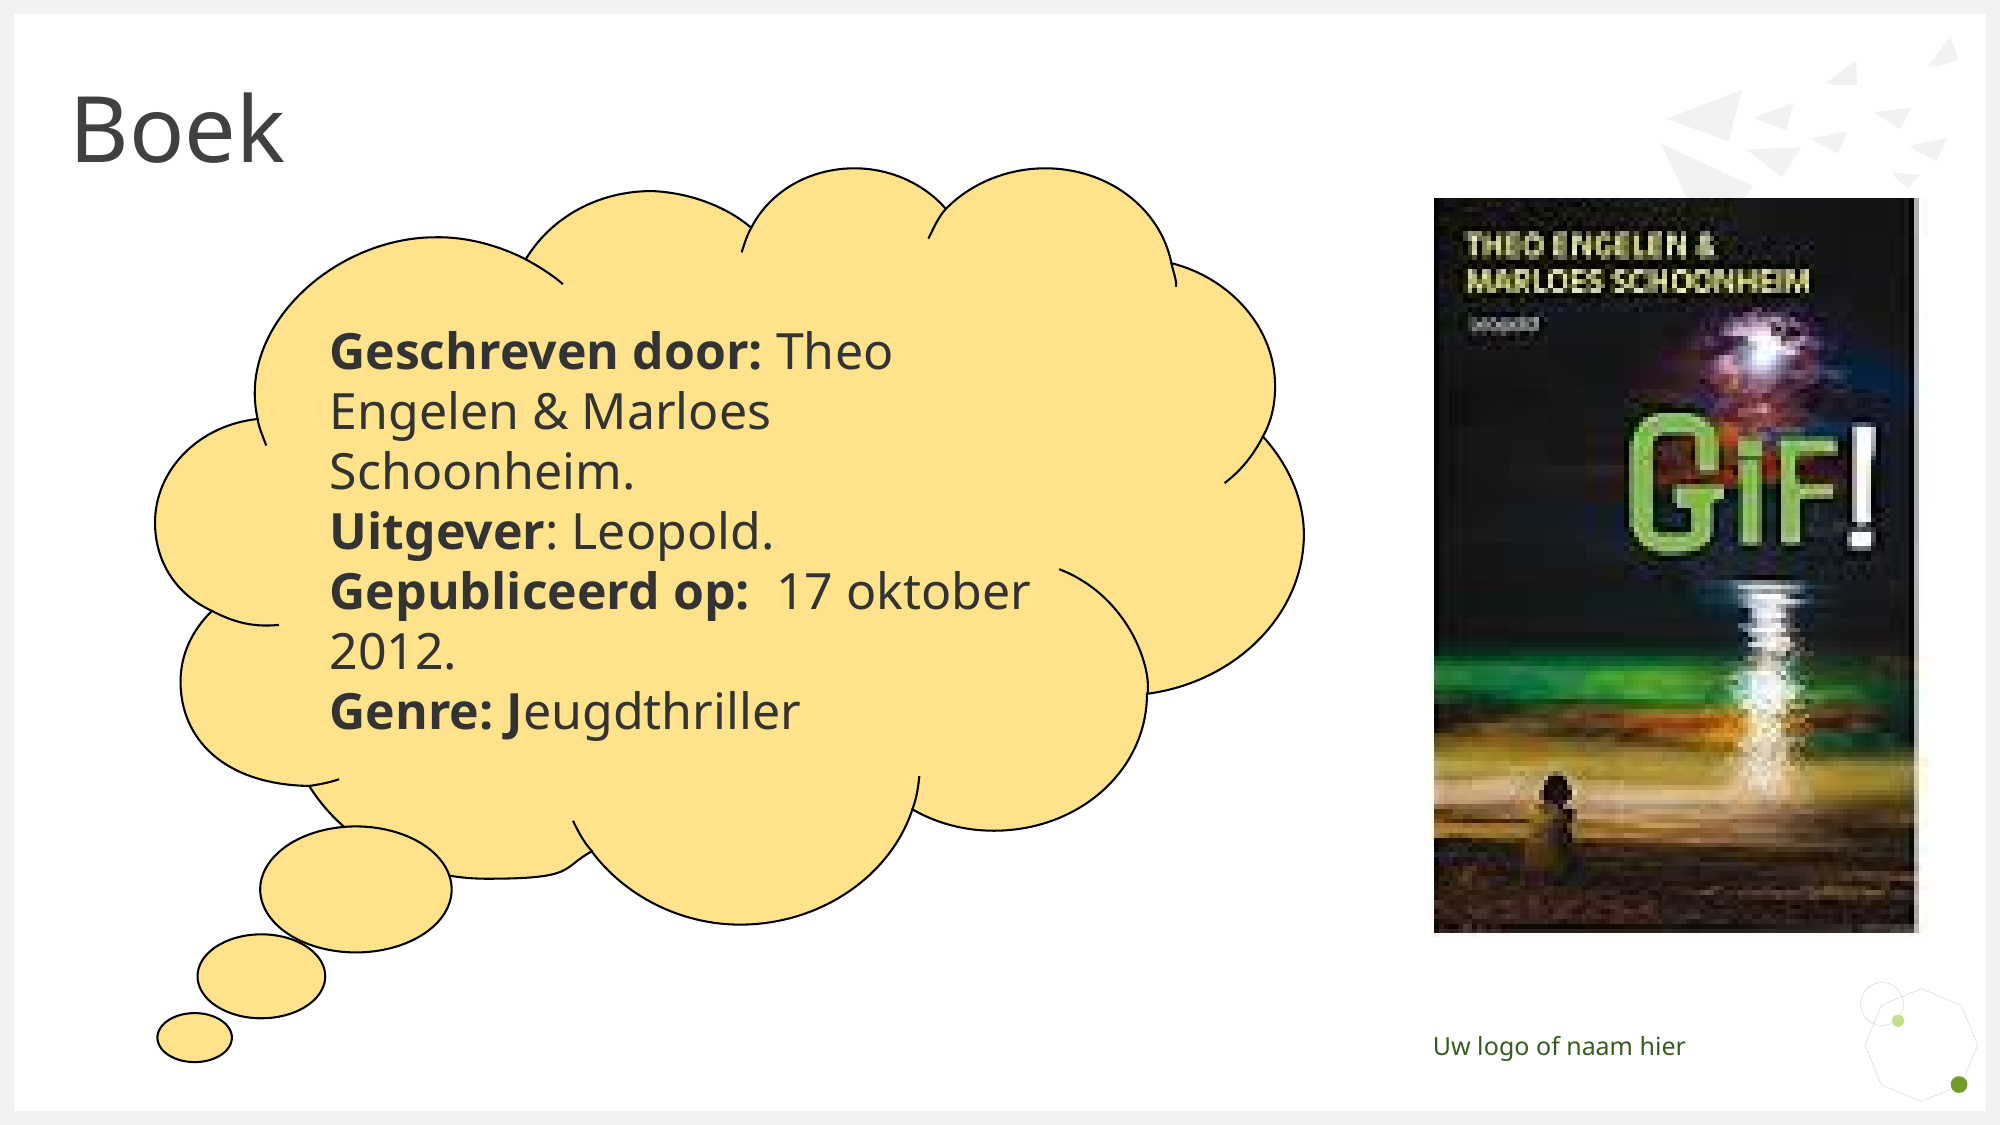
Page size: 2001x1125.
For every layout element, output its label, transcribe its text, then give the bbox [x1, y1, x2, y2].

title Boek [69, 82, 1931, 181]
text_box Geschreven door: Theo Engelen & Marloes Schoonheim. Uitgever: Leopold. Gepubliceerd op: 17 oktober 2012. Genre: Jeugdthriller [155, 168, 1304, 1019]
picture [1416, 188, 1932, 937]
text_box Geschreven door: Theo Engelen & Marloes Schoonheim. Uitgever: Leopold. Gepubliceerd op: 17 oktober 2012. Genre: Jeugdthriller [157, 1013, 232, 1063]
